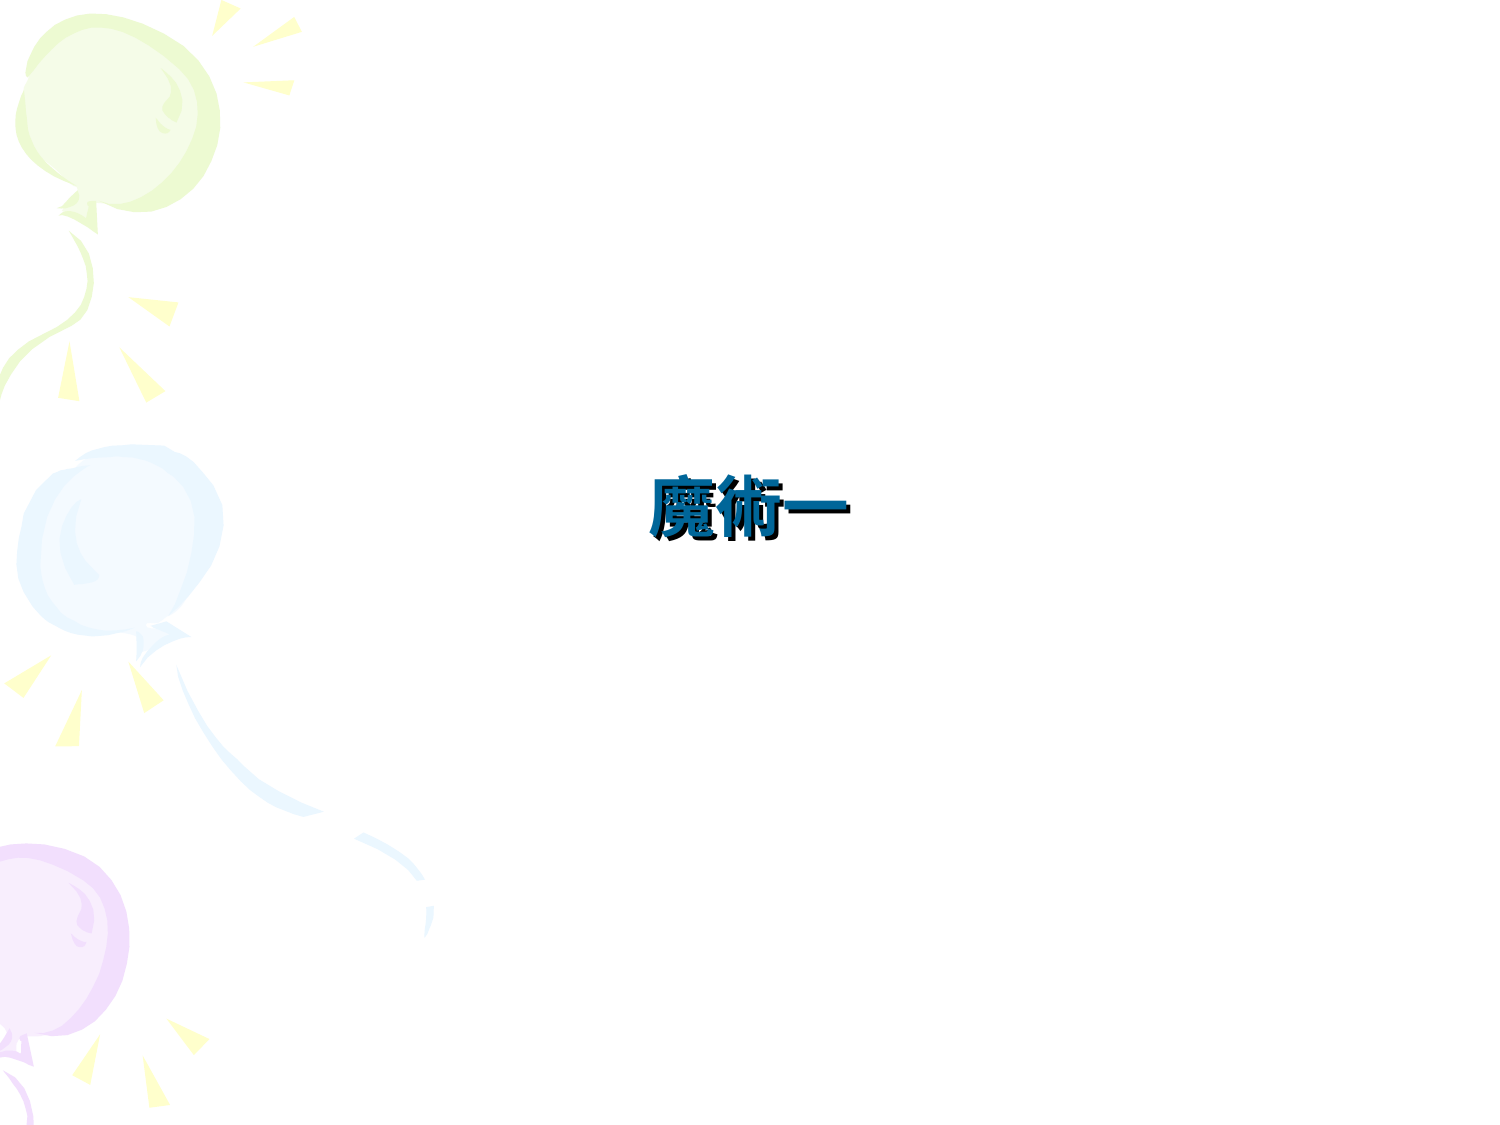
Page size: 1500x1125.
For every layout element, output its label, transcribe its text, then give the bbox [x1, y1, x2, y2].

subtitle 魔術一 [72, 16, 1426, 994]
